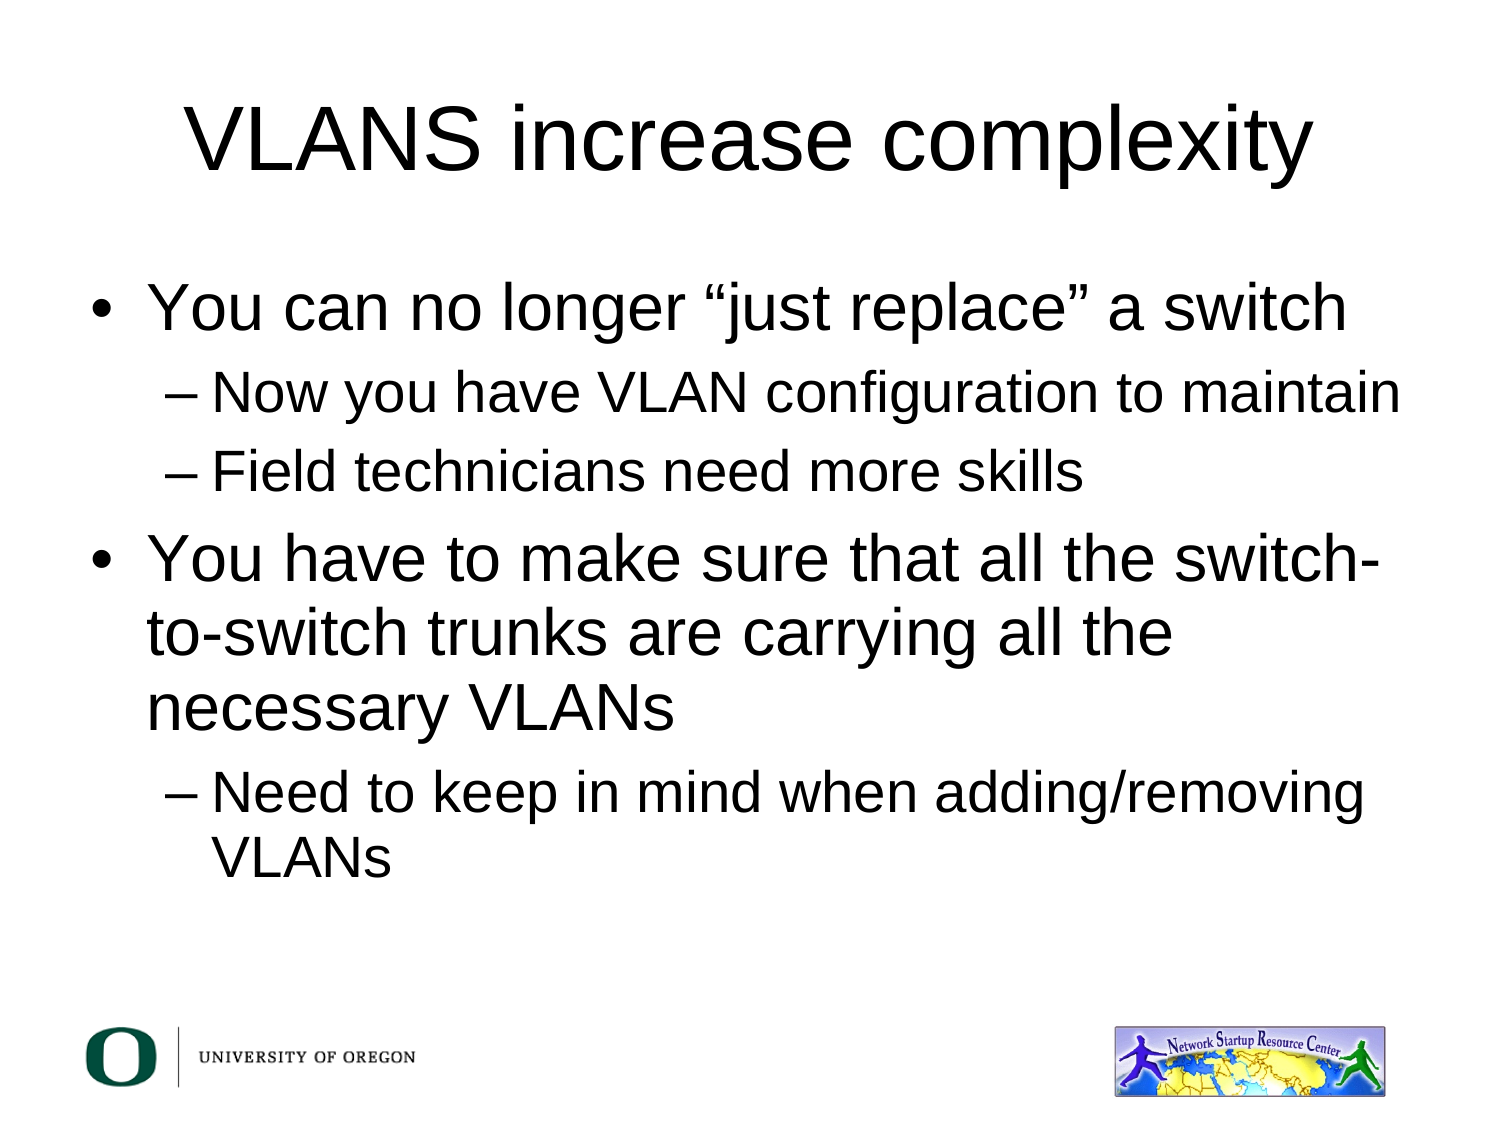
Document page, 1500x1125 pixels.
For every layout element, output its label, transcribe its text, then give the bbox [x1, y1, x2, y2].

picture [75, 1024, 426, 1090]
title VLANS increase complexity [75, 45, 1426, 233]
list You can no longer “just replace” a switch Now you have VLAN configuration to maintain Field technicians need more skills You have to make sure that all the switch-to-switch trunks are carrying all the necessary VLANs Need to keep in mind when adding/removing VLANs [75, 262, 1426, 1005]
picture [1112, 1024, 1388, 1099]
